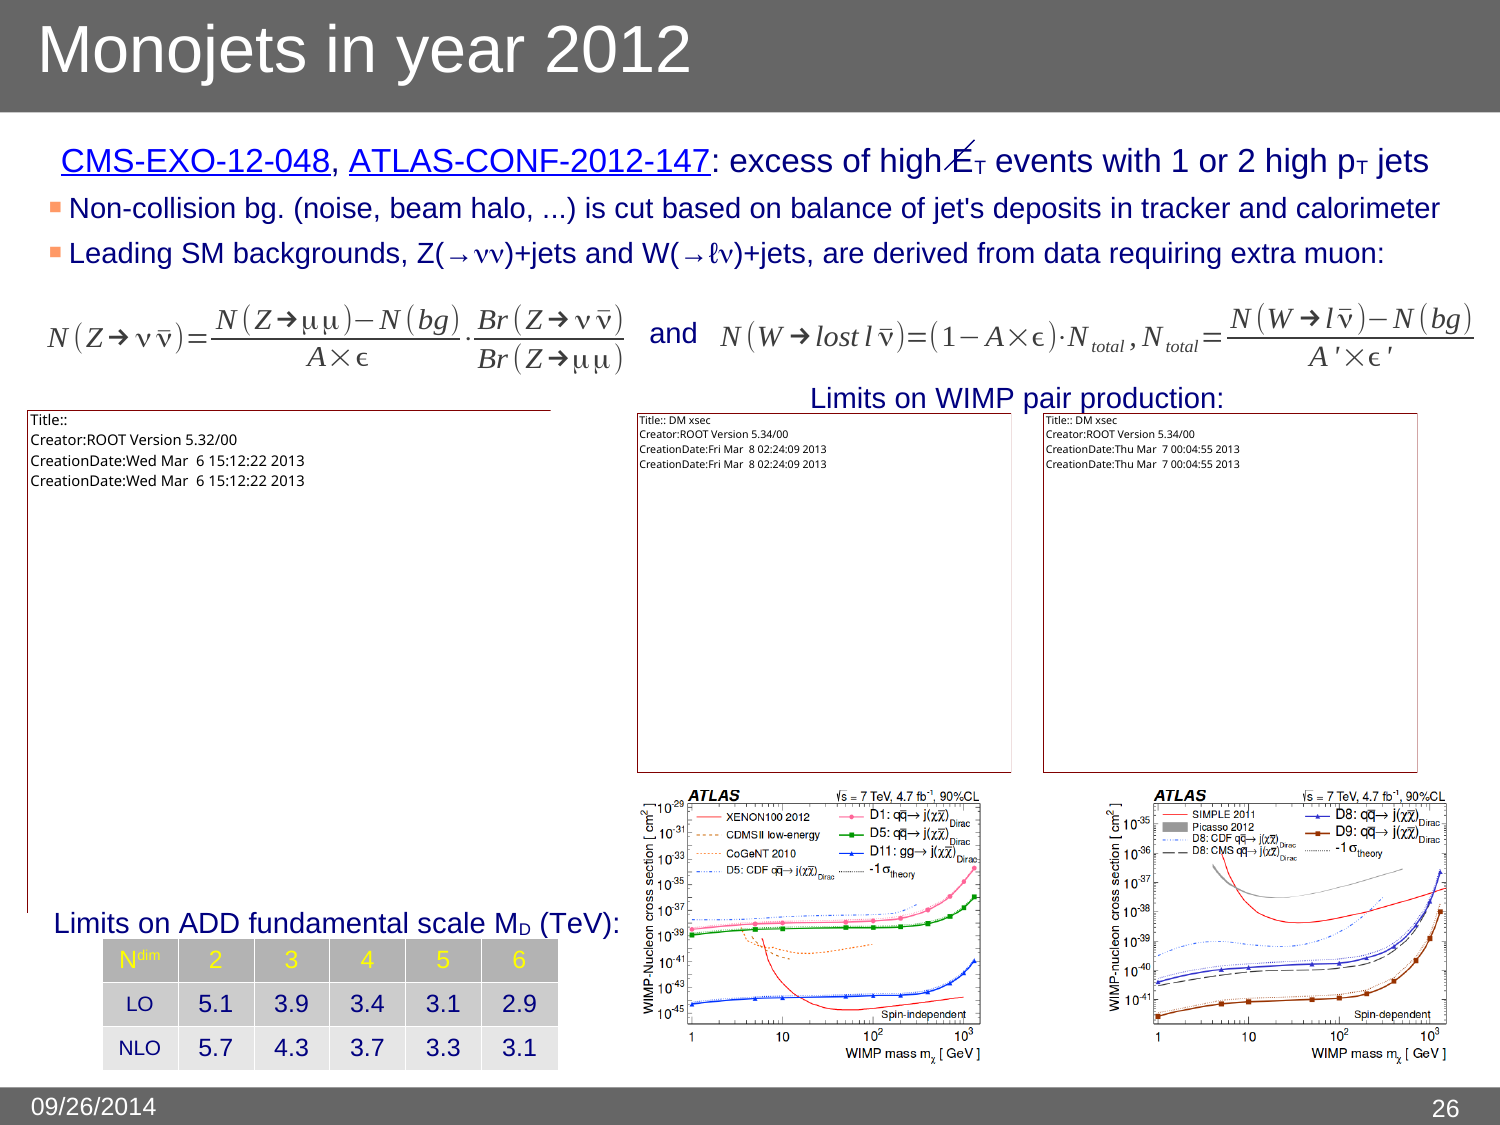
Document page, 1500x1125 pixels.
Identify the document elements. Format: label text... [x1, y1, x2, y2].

table_header 5 [406, 939, 481, 982]
title Monojets in year 2012 [37, 0, 1238, 113]
picture [636, 412, 1012, 773]
table_cell 3.4 [330, 983, 405, 1026]
table_header 4 [330, 939, 405, 982]
table_cell 2.9 [482, 983, 558, 1026]
table_cell 5.7 [179, 1027, 254, 1070]
text_box CMS-EXO-12-048, ATLAS-CONF-2012-147: excess of high ET events with 1 or 2 high pT jets Non-collision bg. (noise, beam halo, ...) is cut based on balance of jet's deposits in tracker and calorimeter Leading SM backgrounds, Z(→nn)+jets and W(→ℓn)+jets, are derived from data requiring extra muon: [51, 122, 1477, 336]
table_cell NLO [103, 1027, 178, 1070]
table_cell 3.1 [406, 983, 481, 1026]
table_header 3 [255, 939, 329, 982]
table_cell 5.1 [179, 983, 254, 1026]
table_header 6 [482, 939, 558, 982]
table_header Ndim [103, 939, 178, 982]
table_header 2 [179, 939, 254, 982]
table_cell 3.7 [330, 1027, 405, 1070]
text_box Limits on WIMP pair production: [810, 381, 1276, 415]
picture [631, 790, 1457, 1081]
chart [712, 300, 1481, 373]
table_cell 3.1 [482, 1027, 558, 1070]
table_cell LO [103, 983, 178, 1026]
picture [25, 408, 551, 913]
chart [39, 302, 633, 376]
table_cell 3.3 [406, 1027, 481, 1070]
text_box Limits on ADD fundamental scale MD (TeV): [53, 901, 631, 945]
text_box and [649, 316, 725, 350]
table_cell 4.3 [255, 1027, 329, 1070]
picture [1042, 412, 1418, 773]
table_cell 3.9 [255, 983, 329, 1026]
